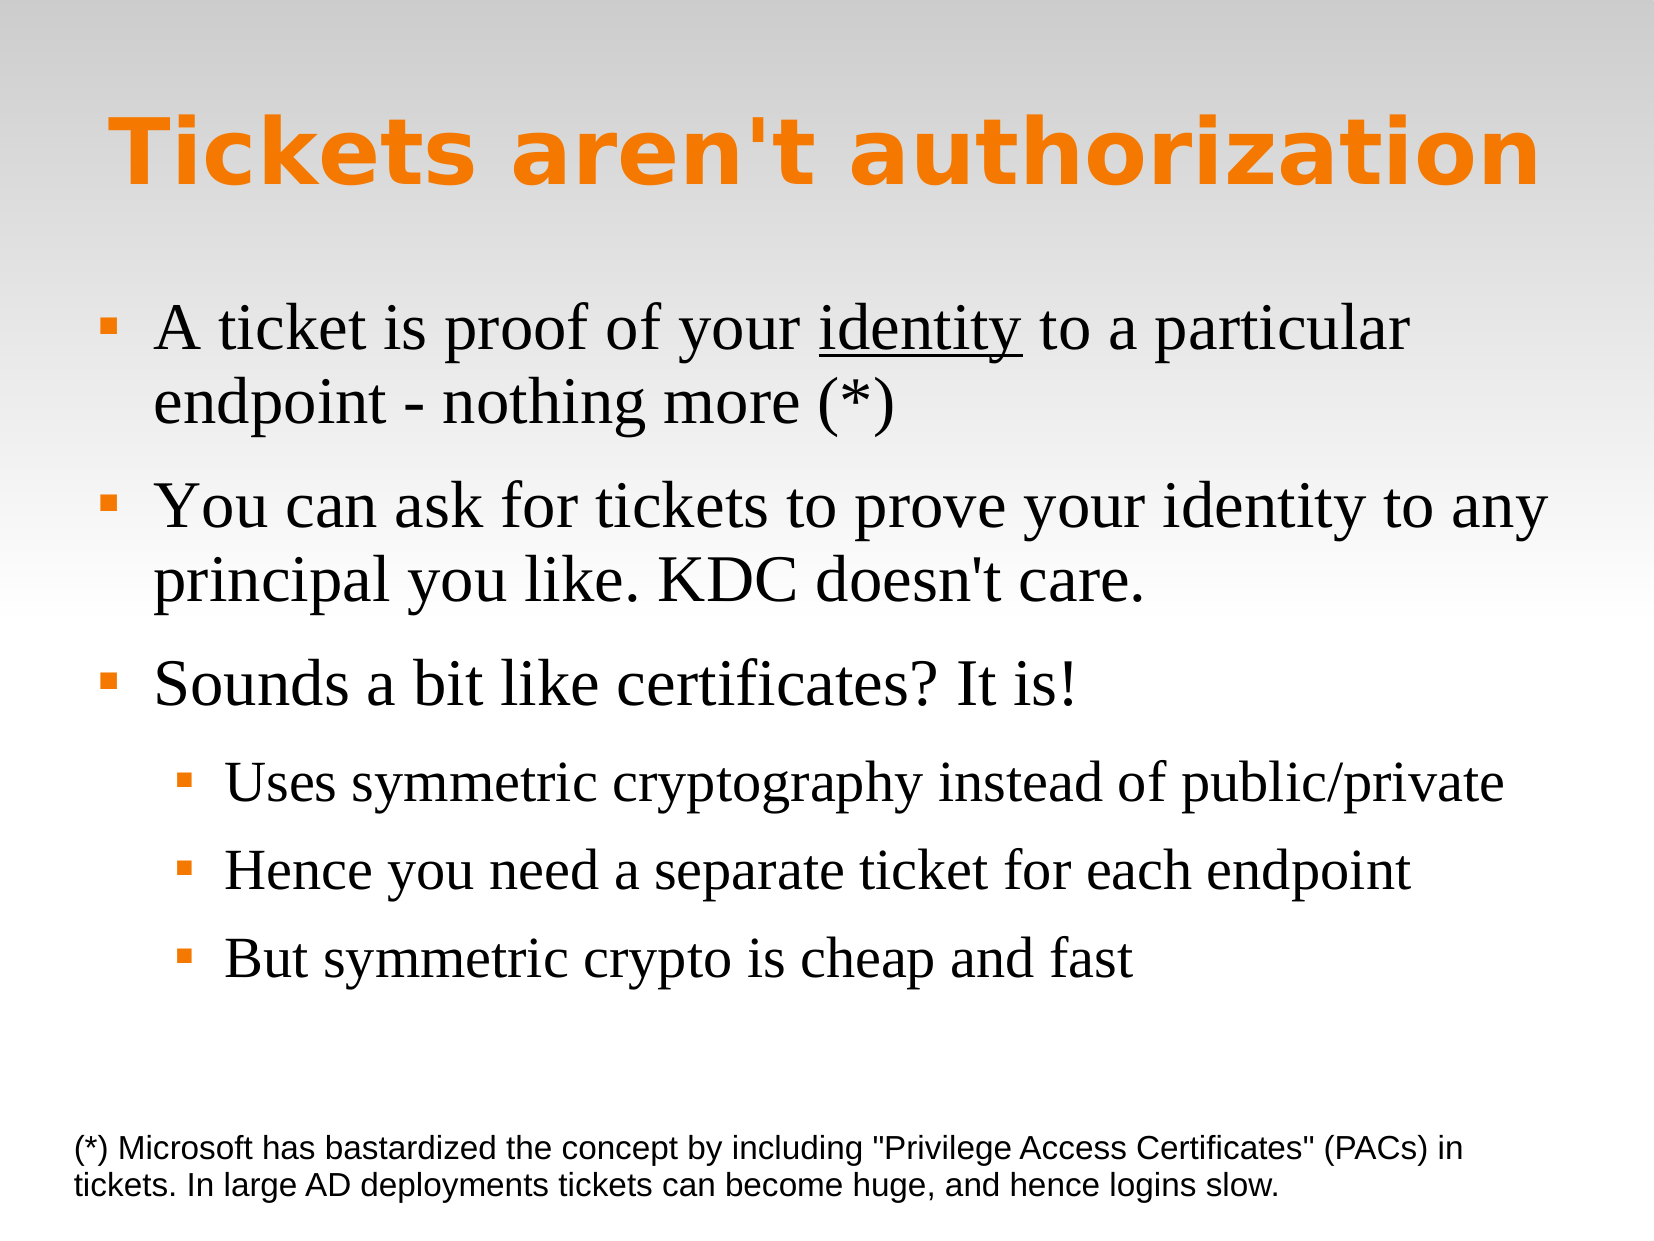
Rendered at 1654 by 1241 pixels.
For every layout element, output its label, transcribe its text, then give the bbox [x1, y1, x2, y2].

title Tickets aren't authorization [82, 49, 1571, 257]
text_box (*) Microsoft has bastardized the concept by including "Privilege Access Certificates" (PACs) in tickets. In large AD deployments tickets can become huge, and hence logins slow. [59, 1122, 1565, 1220]
list A ticket is proof of your identity to a particular endpoint - nothing more (*) You can ask for tickets to prove your identity to any principal you like. KDC doesn't care. Sounds a bit like certificates? It is! Uses symmetric cryptography instead of public/private Hence you need a separate ticket for each endpoint But symmetric crypto is cheap and fast [82, 290, 1571, 1063]
